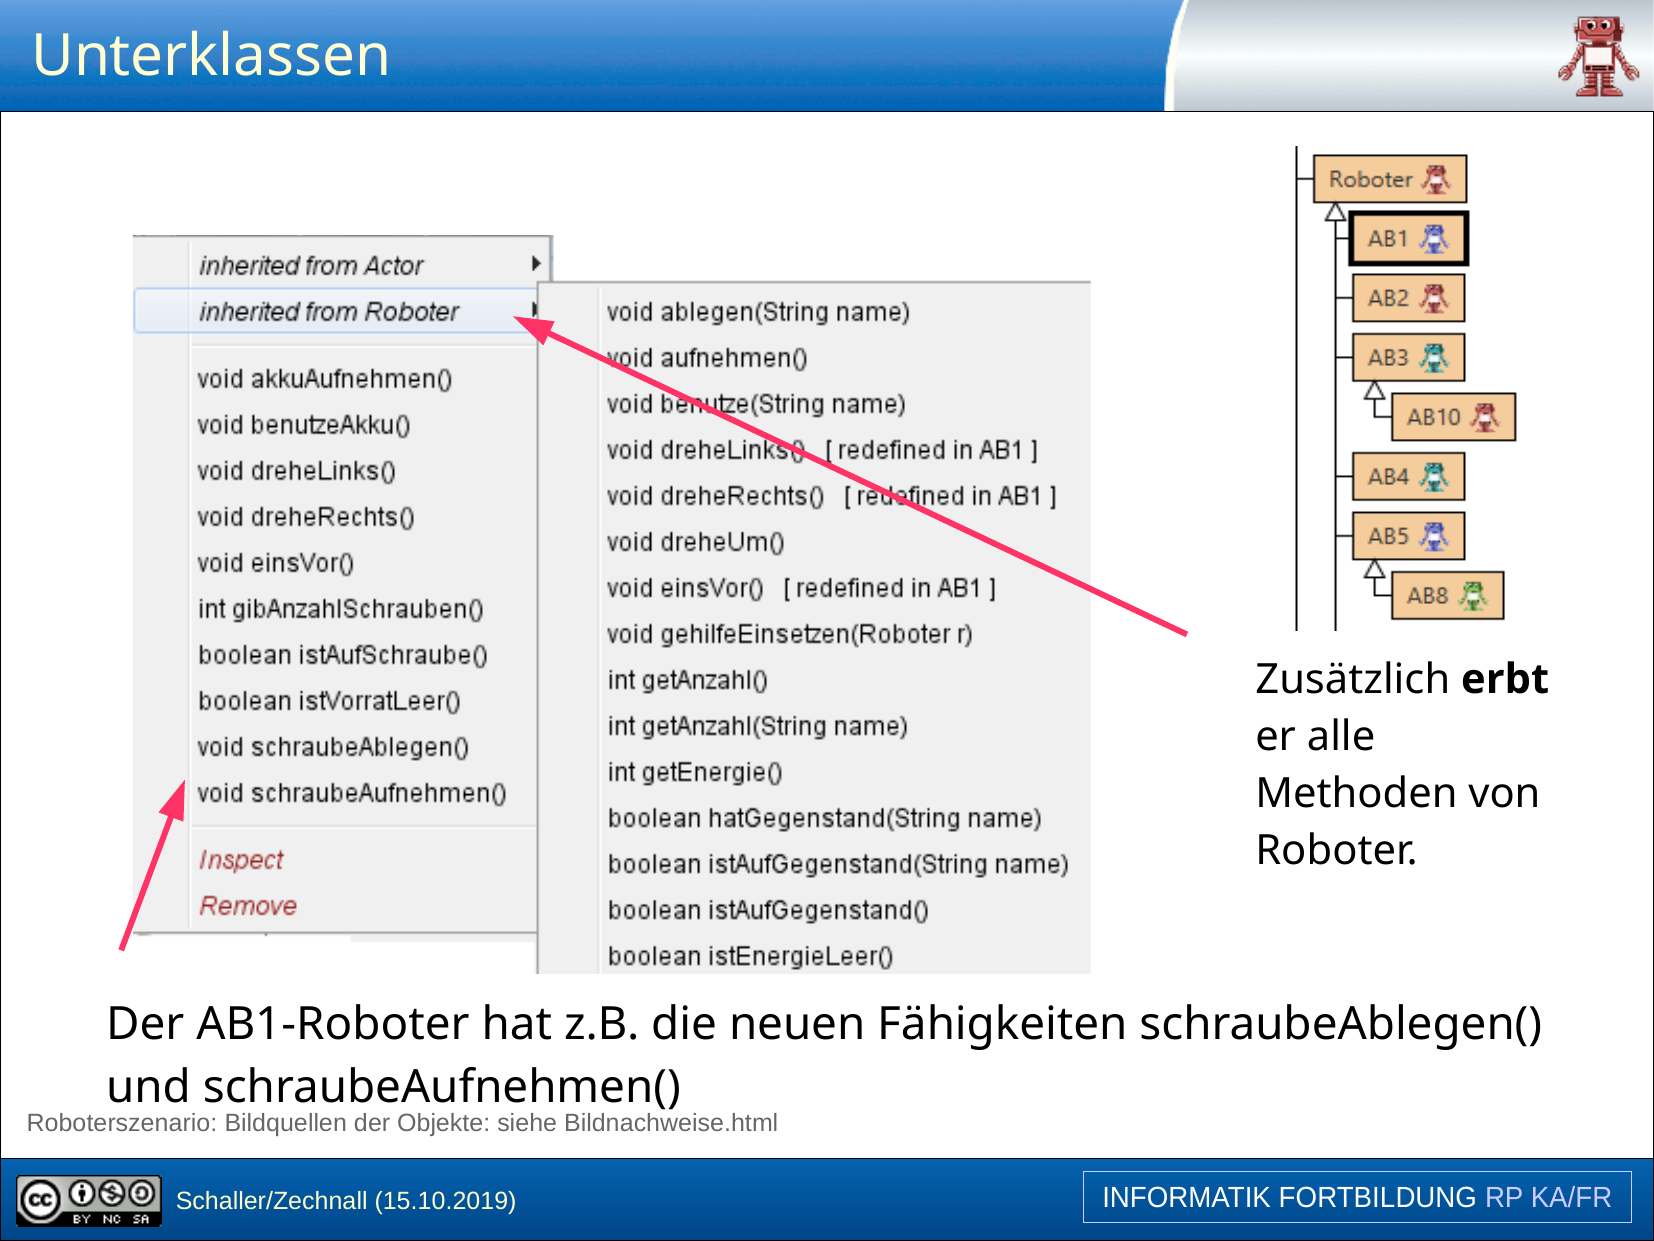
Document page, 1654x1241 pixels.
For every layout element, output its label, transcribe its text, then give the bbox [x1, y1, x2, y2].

picture [16, 1175, 162, 1227]
text_box Roboterszenario: Bildquellen der Objekte: siehe Bildnachweise.html [11, 1101, 927, 1147]
text_box Zusätzlich erbt er alle Methoden von Roboter. [1240, 641, 1603, 983]
picture [0, 0, 1654, 111]
title Unterklassen [31, 14, 1151, 92]
text_box Der AB1-Roboter hat z.B. die neuen Fähigkeiten schraubeAblegen() und schraubeAufnehmen() [91, 983, 1607, 1139]
picture [132, 235, 1091, 974]
picture [1255, 146, 1548, 631]
